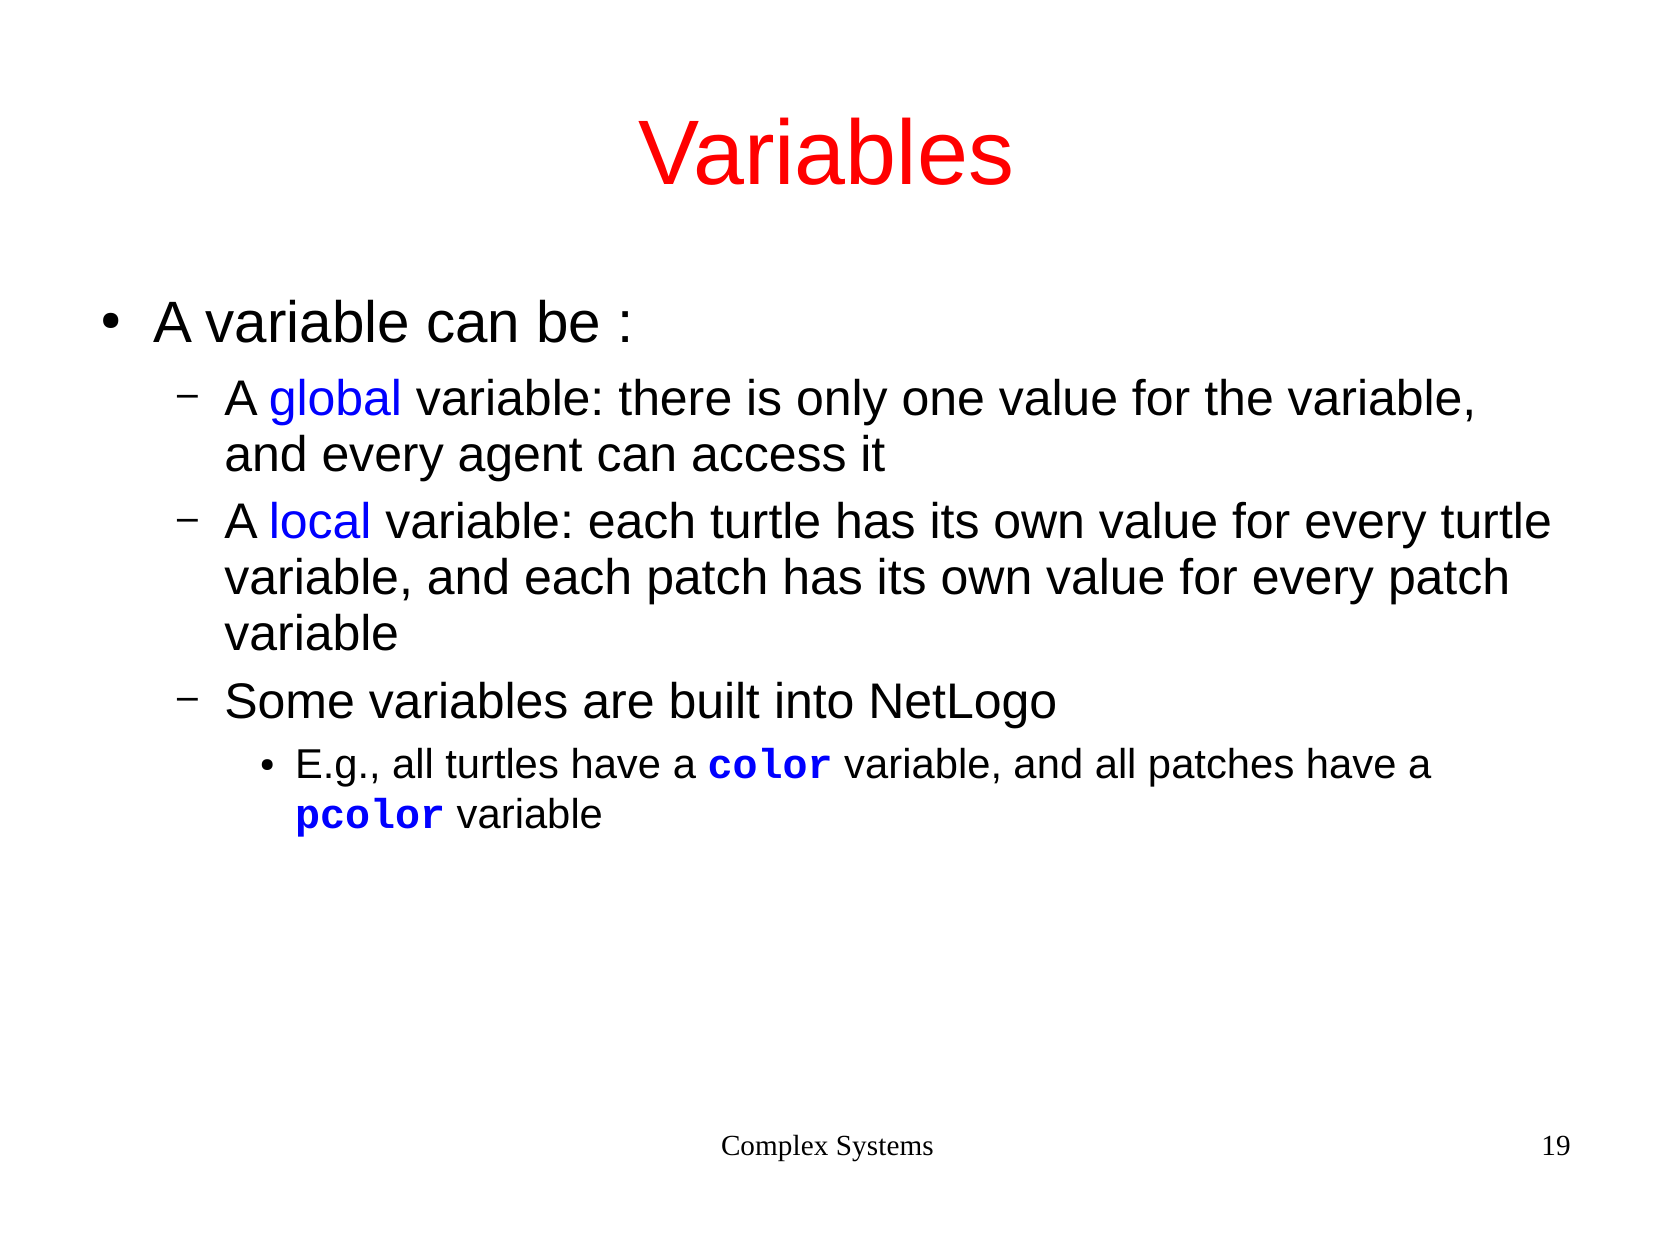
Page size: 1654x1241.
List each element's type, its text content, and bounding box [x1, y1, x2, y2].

title Variables [82, 49, 1571, 257]
list A variable can be : A global variable: there is only one value for the variable, and every agent can access it A local variable: each turtle has its own value for every turtle variable, and each patch has its own value for every patch variable Some variables are built into NetLogo E.g., all turtles have a color variable, and all patches have a pcolor variable [82, 290, 1571, 1109]
